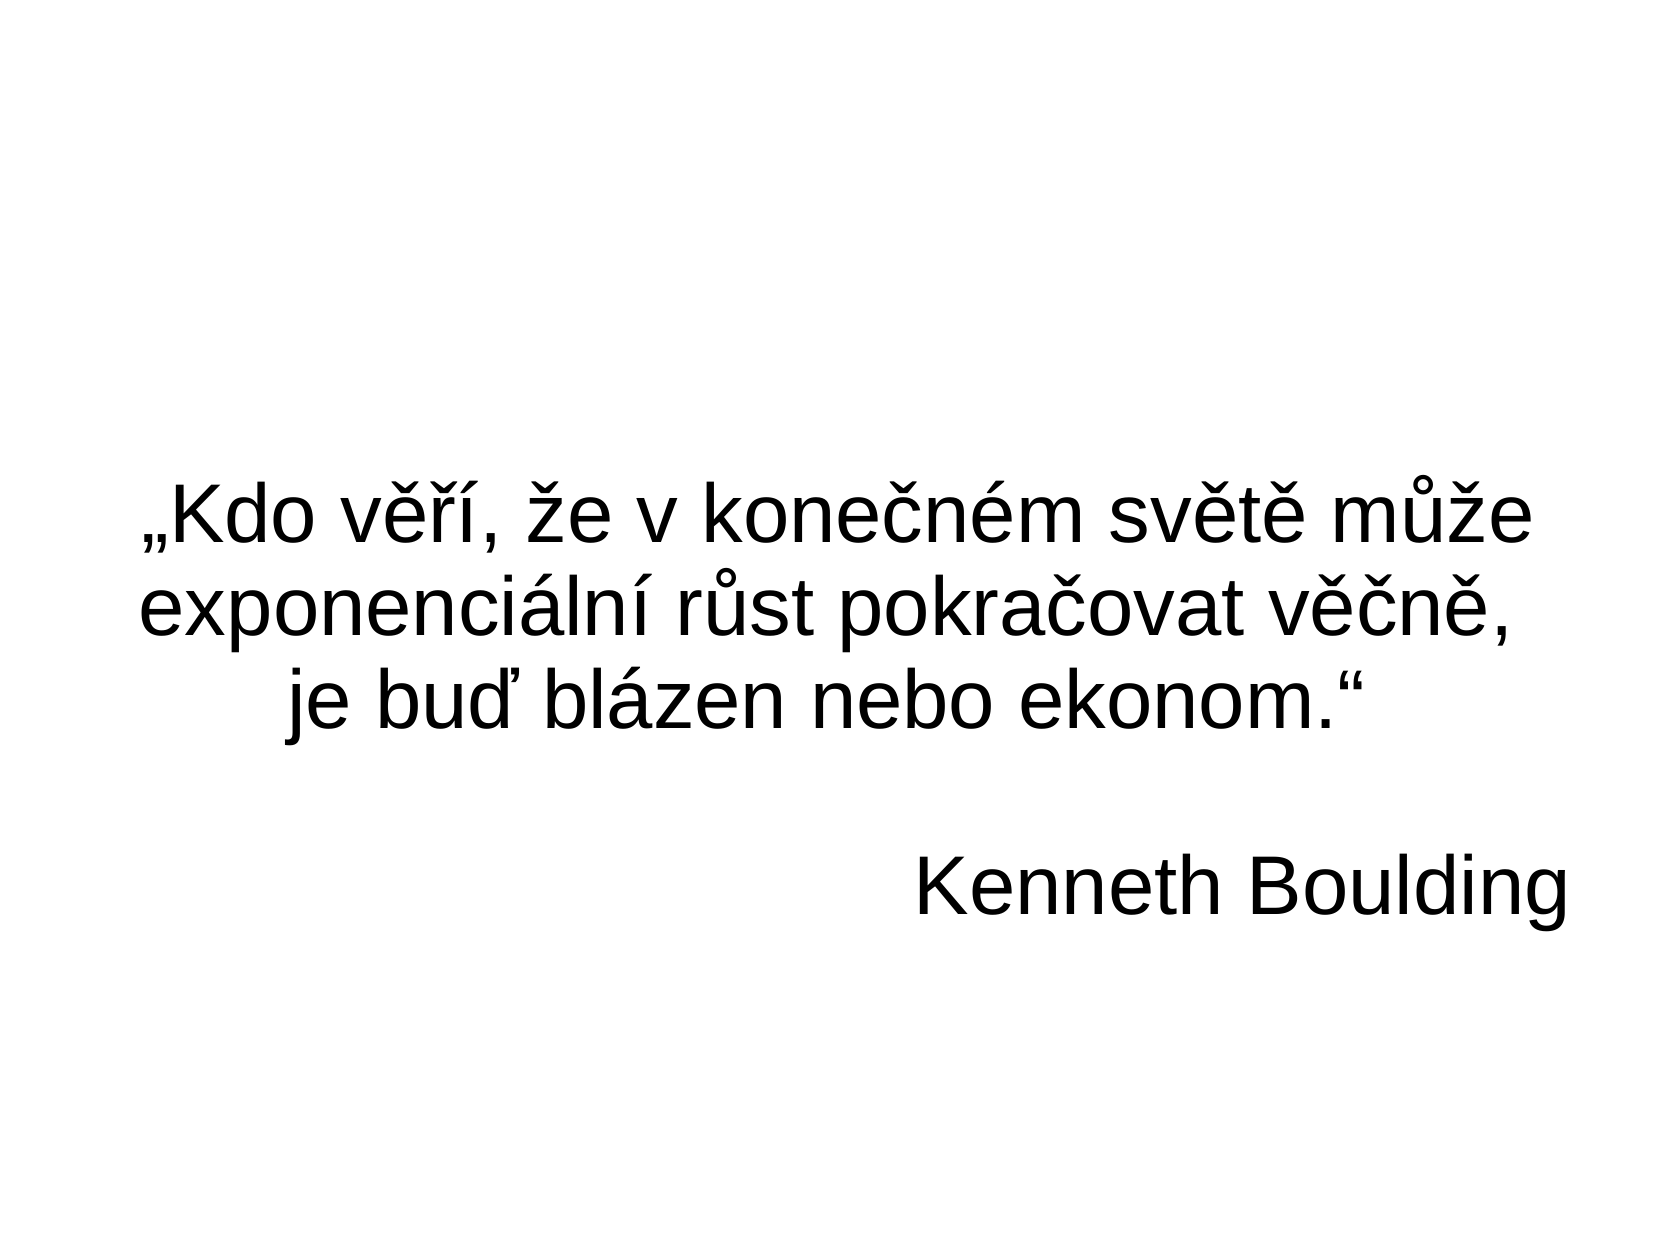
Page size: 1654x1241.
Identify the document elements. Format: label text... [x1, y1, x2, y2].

subtitle „Kdo věří, že v konečném světě může exponenciální růst pokračovat věčně, je buď blázen nebo ekonom.“ Kenneth Boulding [82, 290, 1571, 1109]
